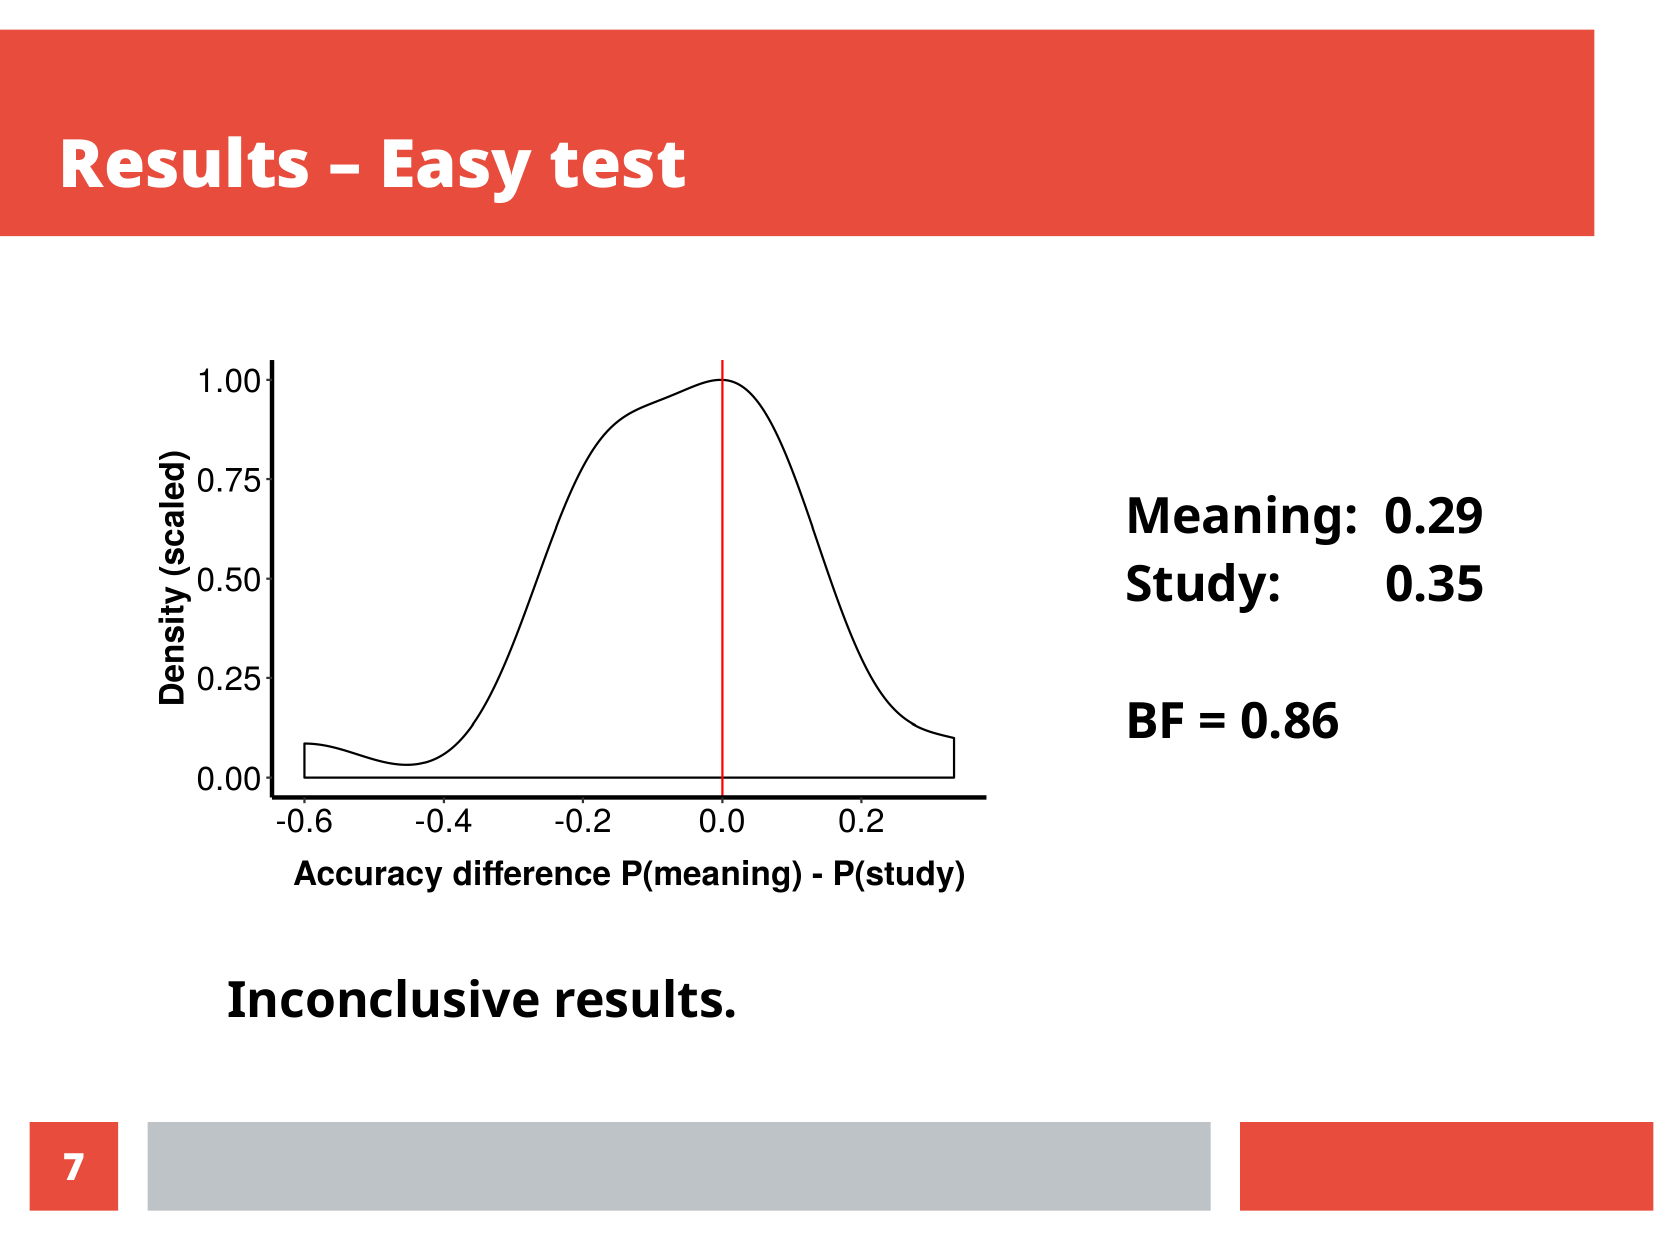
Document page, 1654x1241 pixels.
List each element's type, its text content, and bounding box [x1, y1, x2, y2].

picture [129, 330, 1016, 922]
text_box Inconclusive results. [212, 956, 1347, 1040]
title Results – Easy test [59, 59, 1595, 207]
text_box Meaning: 0.29 Study: 0.35 BF = 0.86 [1110, 472, 1548, 780]
